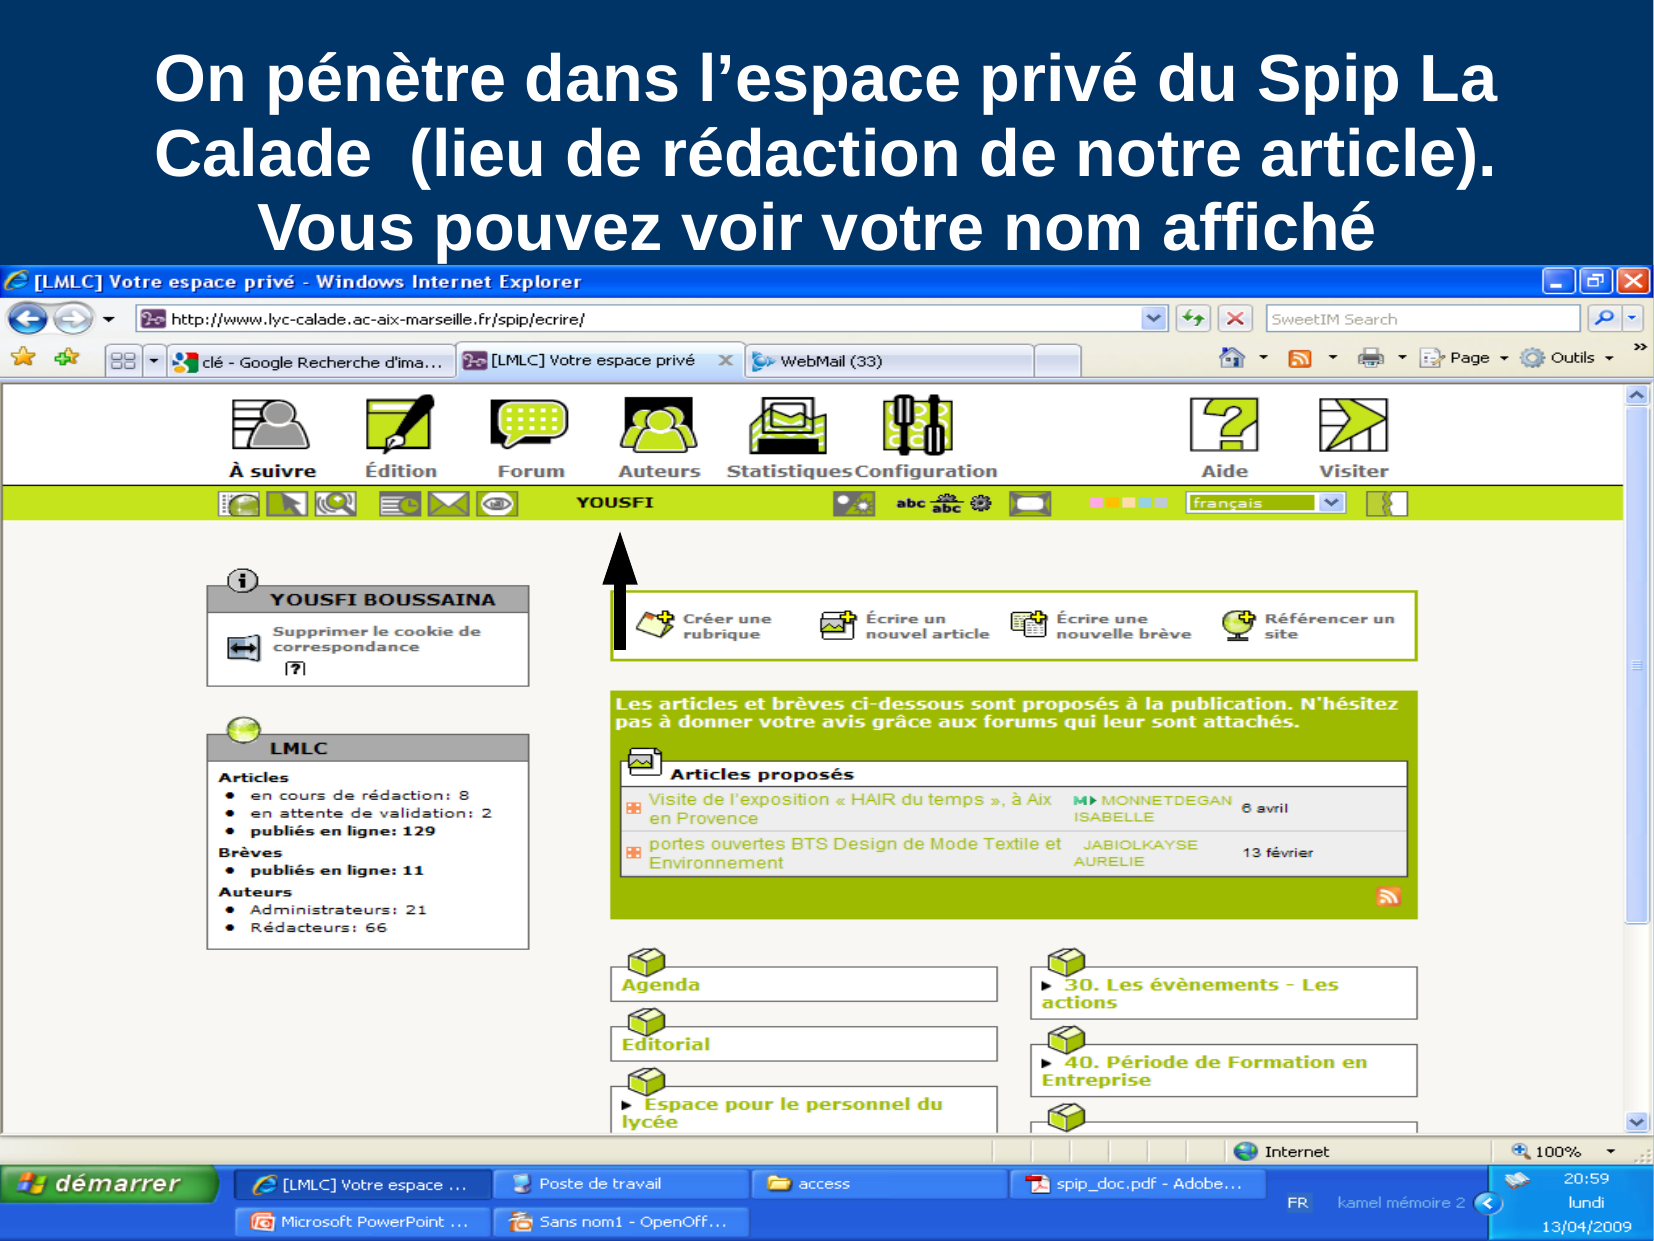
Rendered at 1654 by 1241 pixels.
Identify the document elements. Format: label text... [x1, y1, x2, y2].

picture [0, 265, 1654, 1241]
title On pénètre dans l’espace privé du Spip La Calade (lieu de rédaction de notre article). Vous pouvez voir votre nom affiché [82, 40, 1571, 265]
